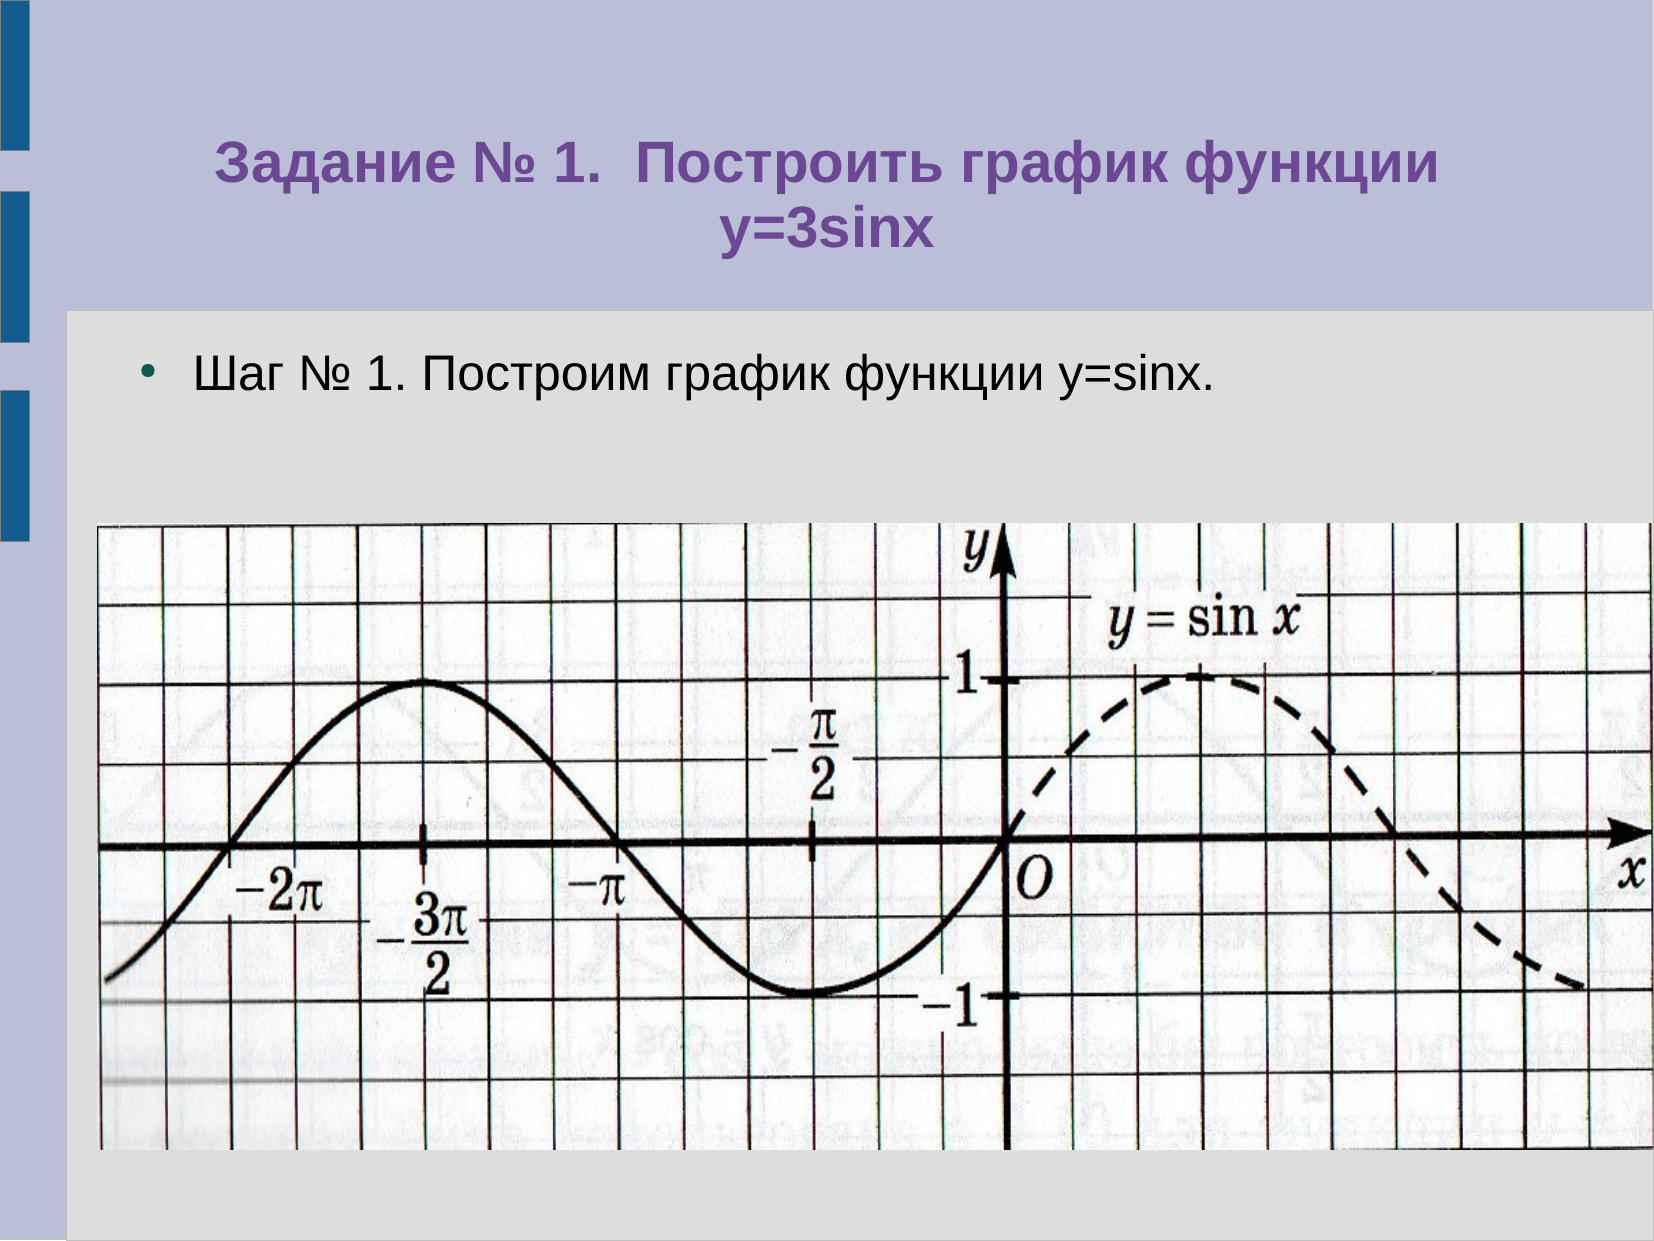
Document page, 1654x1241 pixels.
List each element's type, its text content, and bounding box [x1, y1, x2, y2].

title Задание № 1. Построить график функции у=3sinx [121, 91, 1534, 299]
picture [97, 523, 1654, 1150]
list Шаг № 1. Построим график функции у=sinx. [121, 344, 1534, 523]
